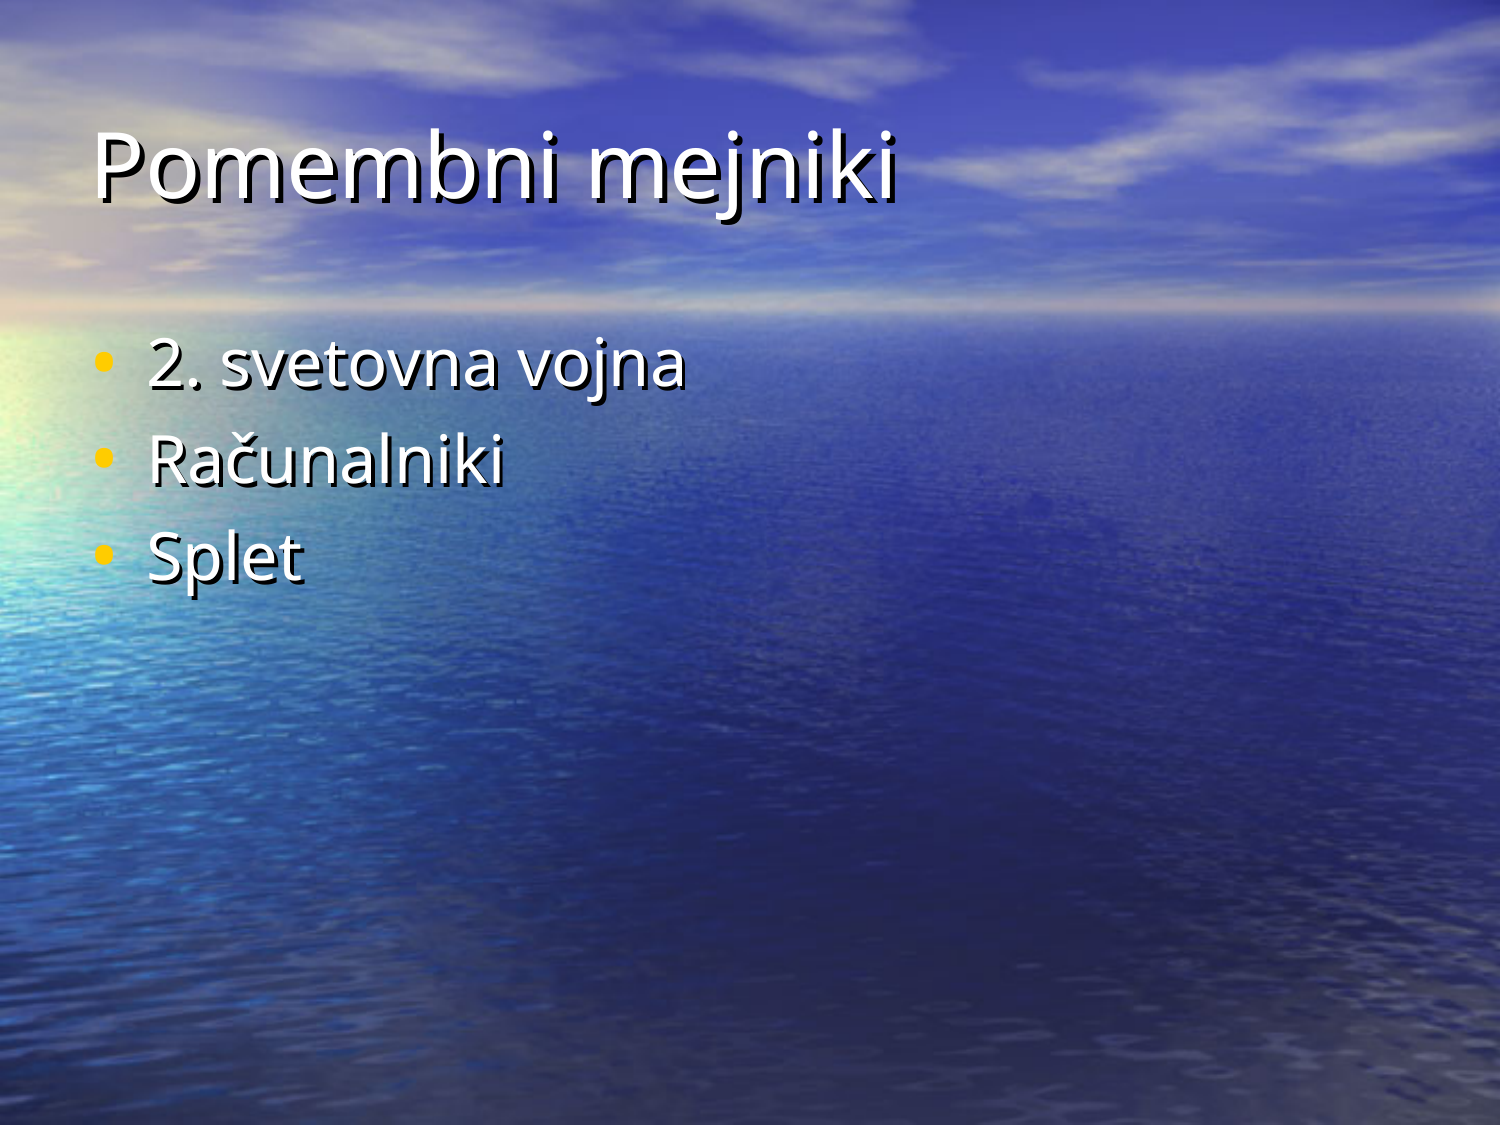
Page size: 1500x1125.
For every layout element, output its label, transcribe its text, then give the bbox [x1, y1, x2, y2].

list 2. svetovna vojna Računalniki Splet [75, 312, 1426, 988]
title Pomembni mejniki [75, 47, 1426, 276]
picture [0, 0, 1500, 1125]
